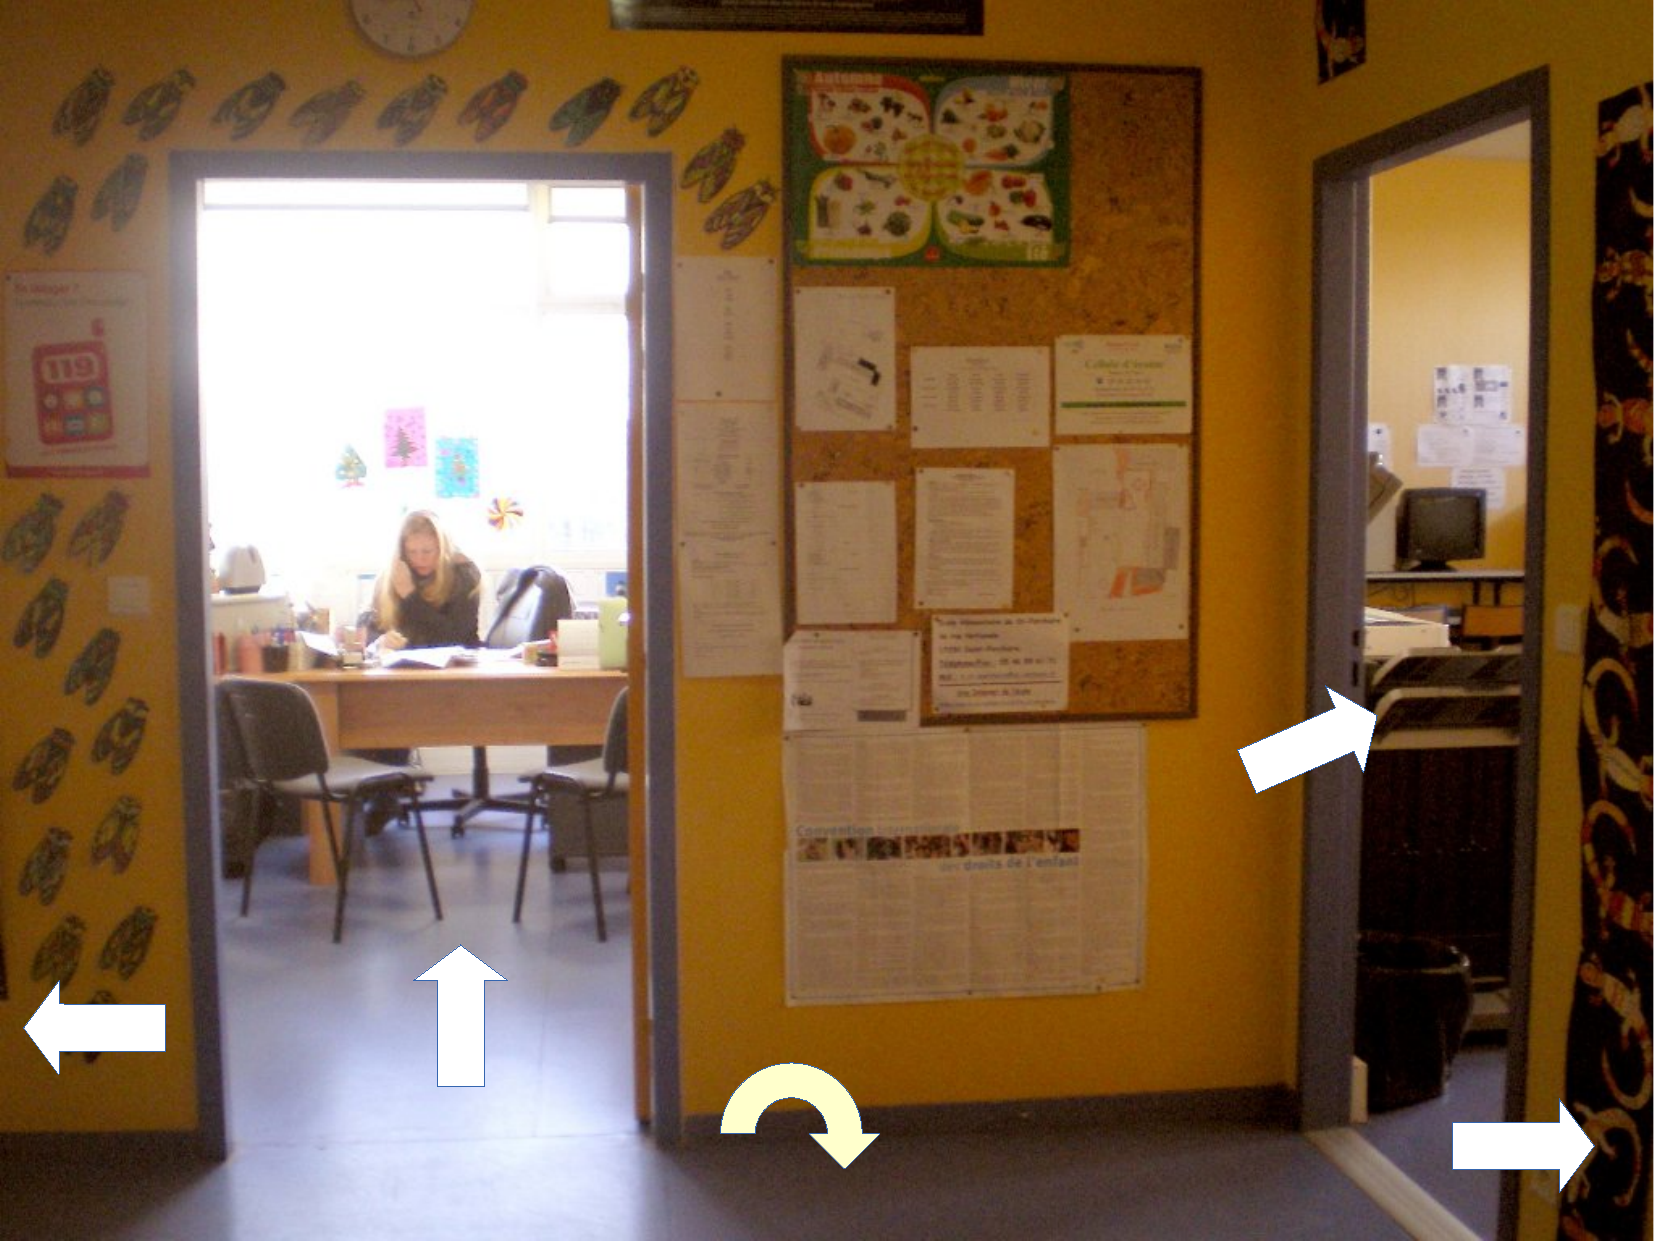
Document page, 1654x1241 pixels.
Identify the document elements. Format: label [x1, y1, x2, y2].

picture [0, 0, 1654, 1241]
text_box [23, 980, 166, 1075]
text_box [413, 944, 508, 1087]
text_box [1452, 1098, 1595, 1193]
text_box [720, 1062, 880, 1169]
text_box [1237, 685, 1378, 794]
